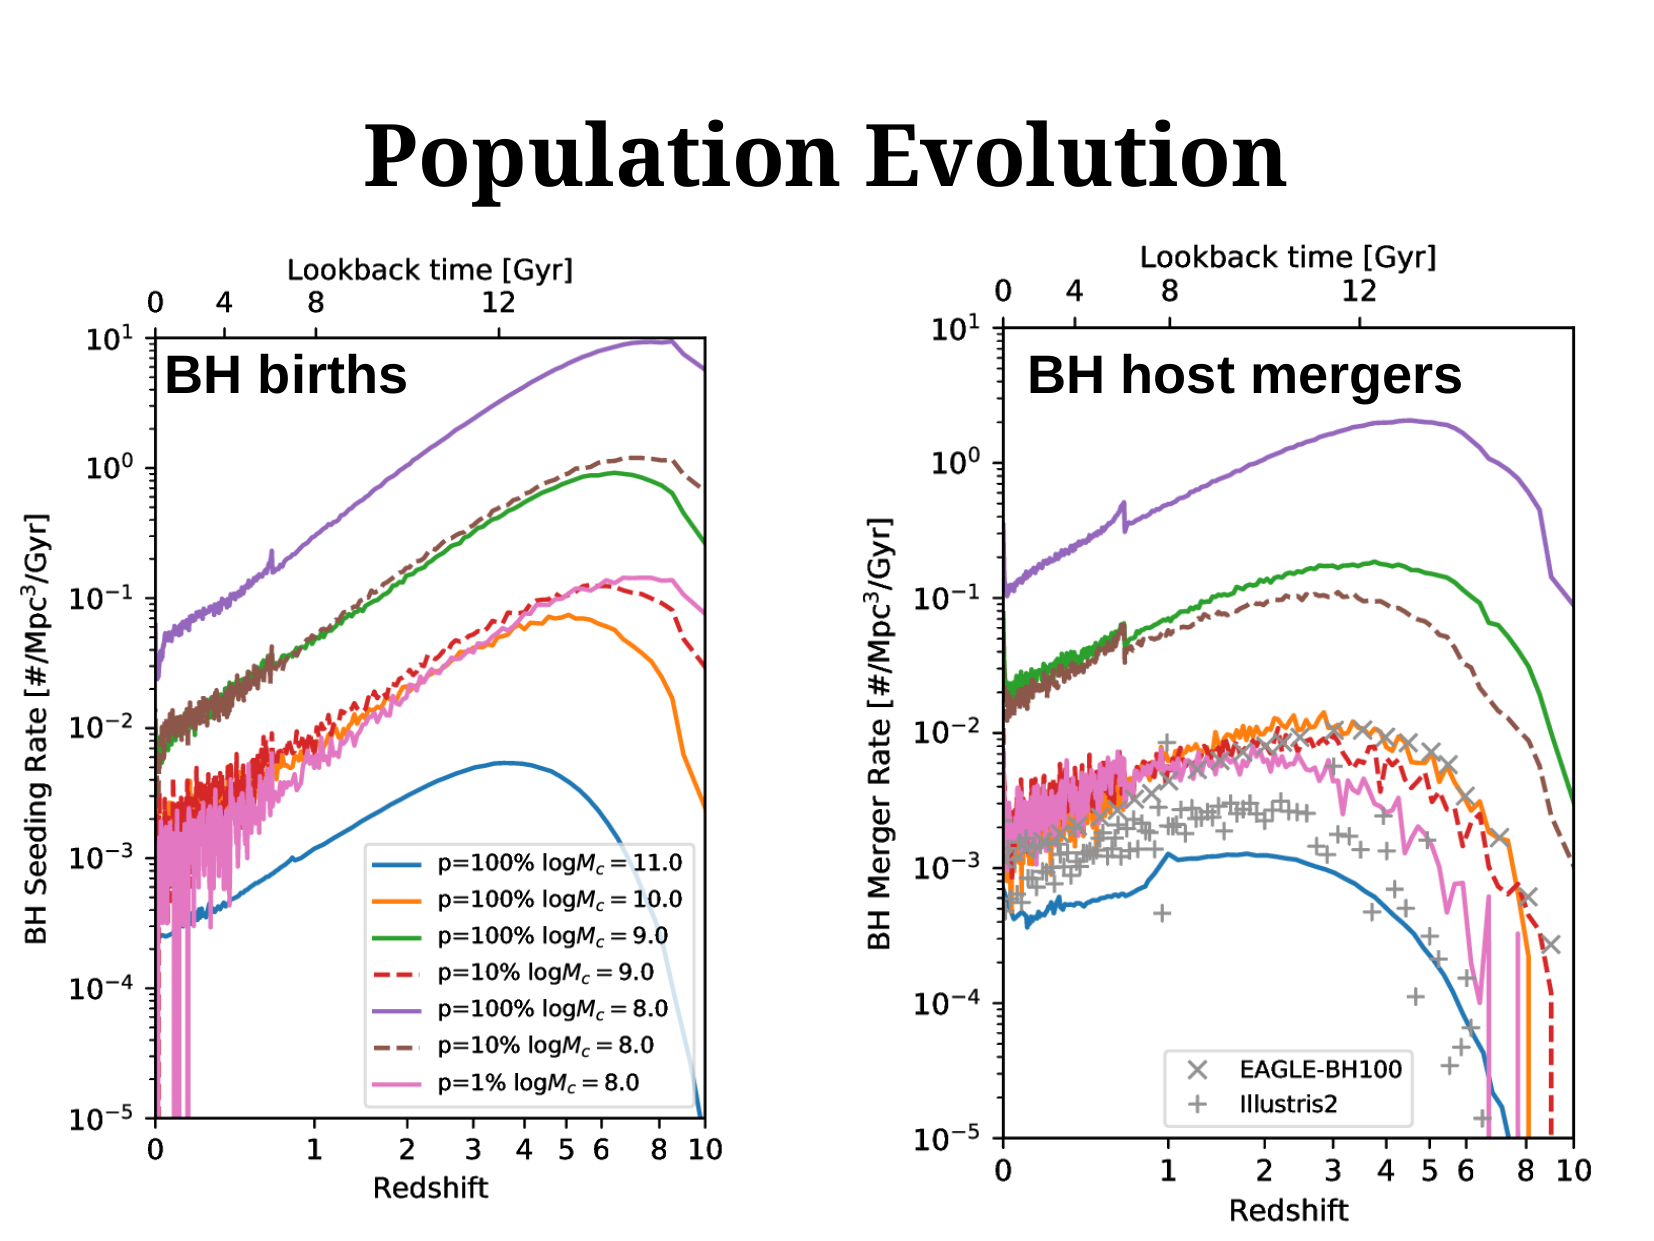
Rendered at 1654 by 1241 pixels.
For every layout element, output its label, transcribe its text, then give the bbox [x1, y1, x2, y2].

picture [0, 238, 743, 1224]
picture [842, 224, 1613, 1241]
text_box BH births [150, 337, 526, 413]
text_box BH host mergers [1012, 337, 1576, 474]
title Population Evolution [82, 49, 1571, 257]
